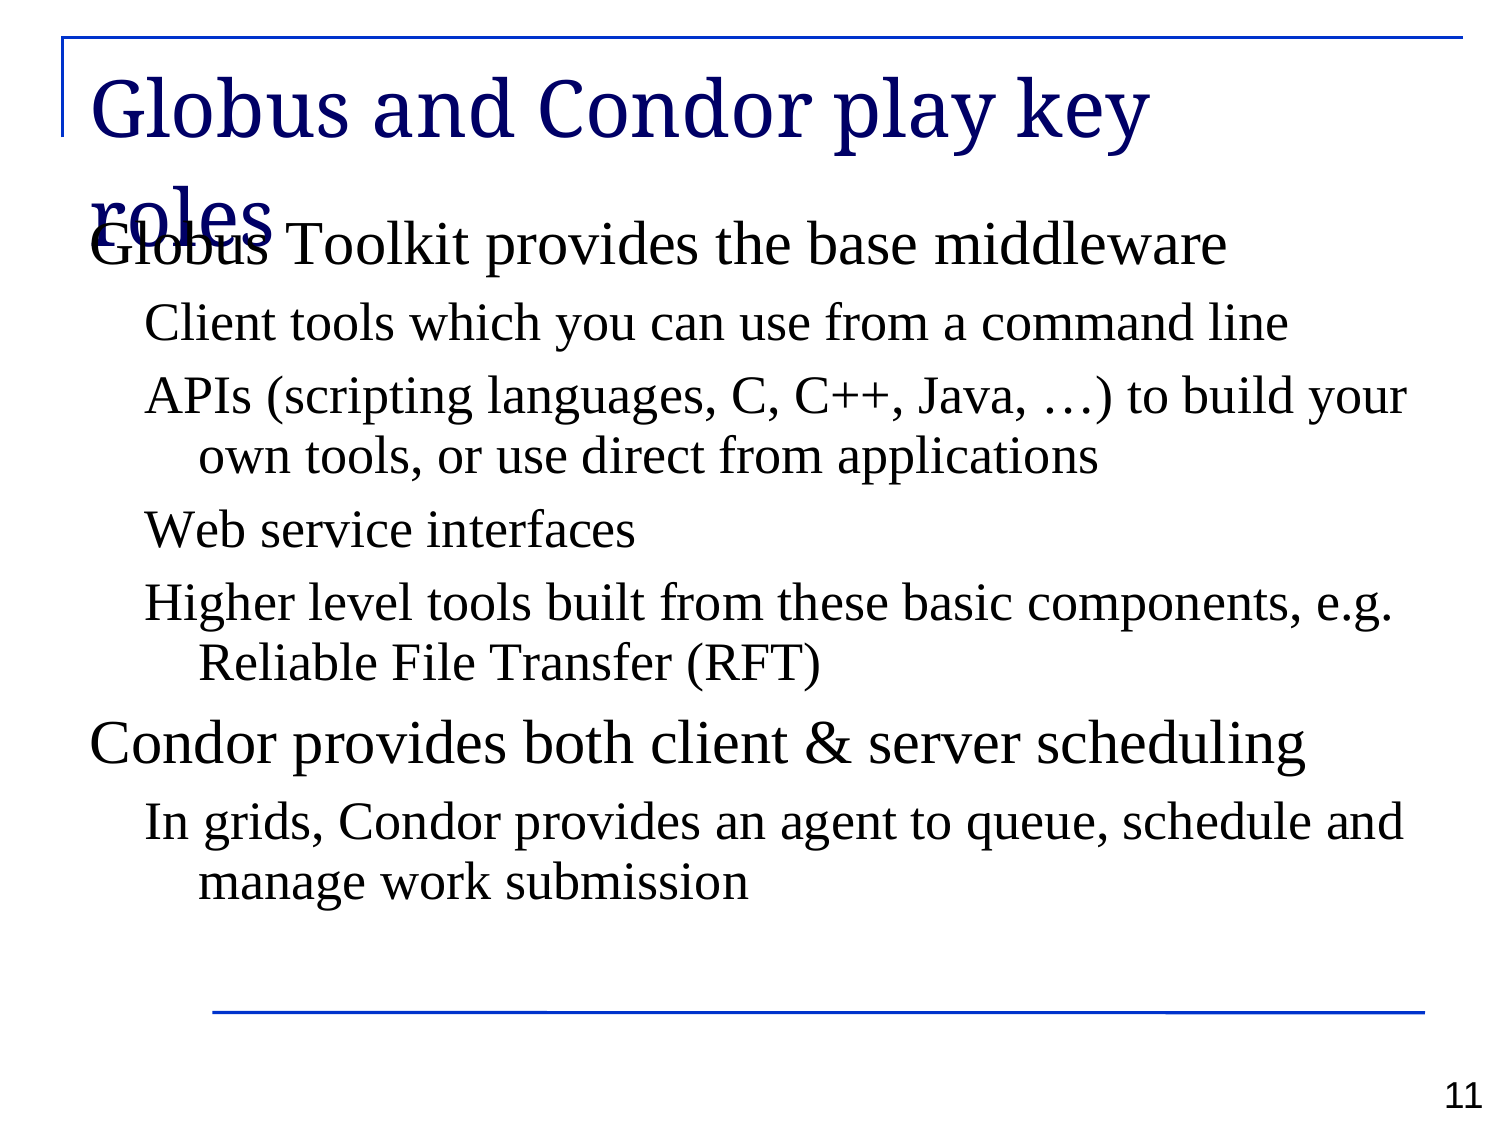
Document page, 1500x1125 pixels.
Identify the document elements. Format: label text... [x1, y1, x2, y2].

text_box <number> [1425, 1075, 1500, 1123]
title Globus and Condor play key roles [75, 45, 1363, 116]
list Globus Toolkit provides the base middleware Client tools which you can use from a command line APIs (scripting languages, C, C++, Java, …) to build your own tools, or use direct from applications Web service interfaces Higher level tools built from these basic components, e.g. Reliable File Transfer (RFT) Condor provides both client & server scheduling In grids, Condor provides an agent to queue, schedule and manage work submission [75, 116, 1426, 1042]
